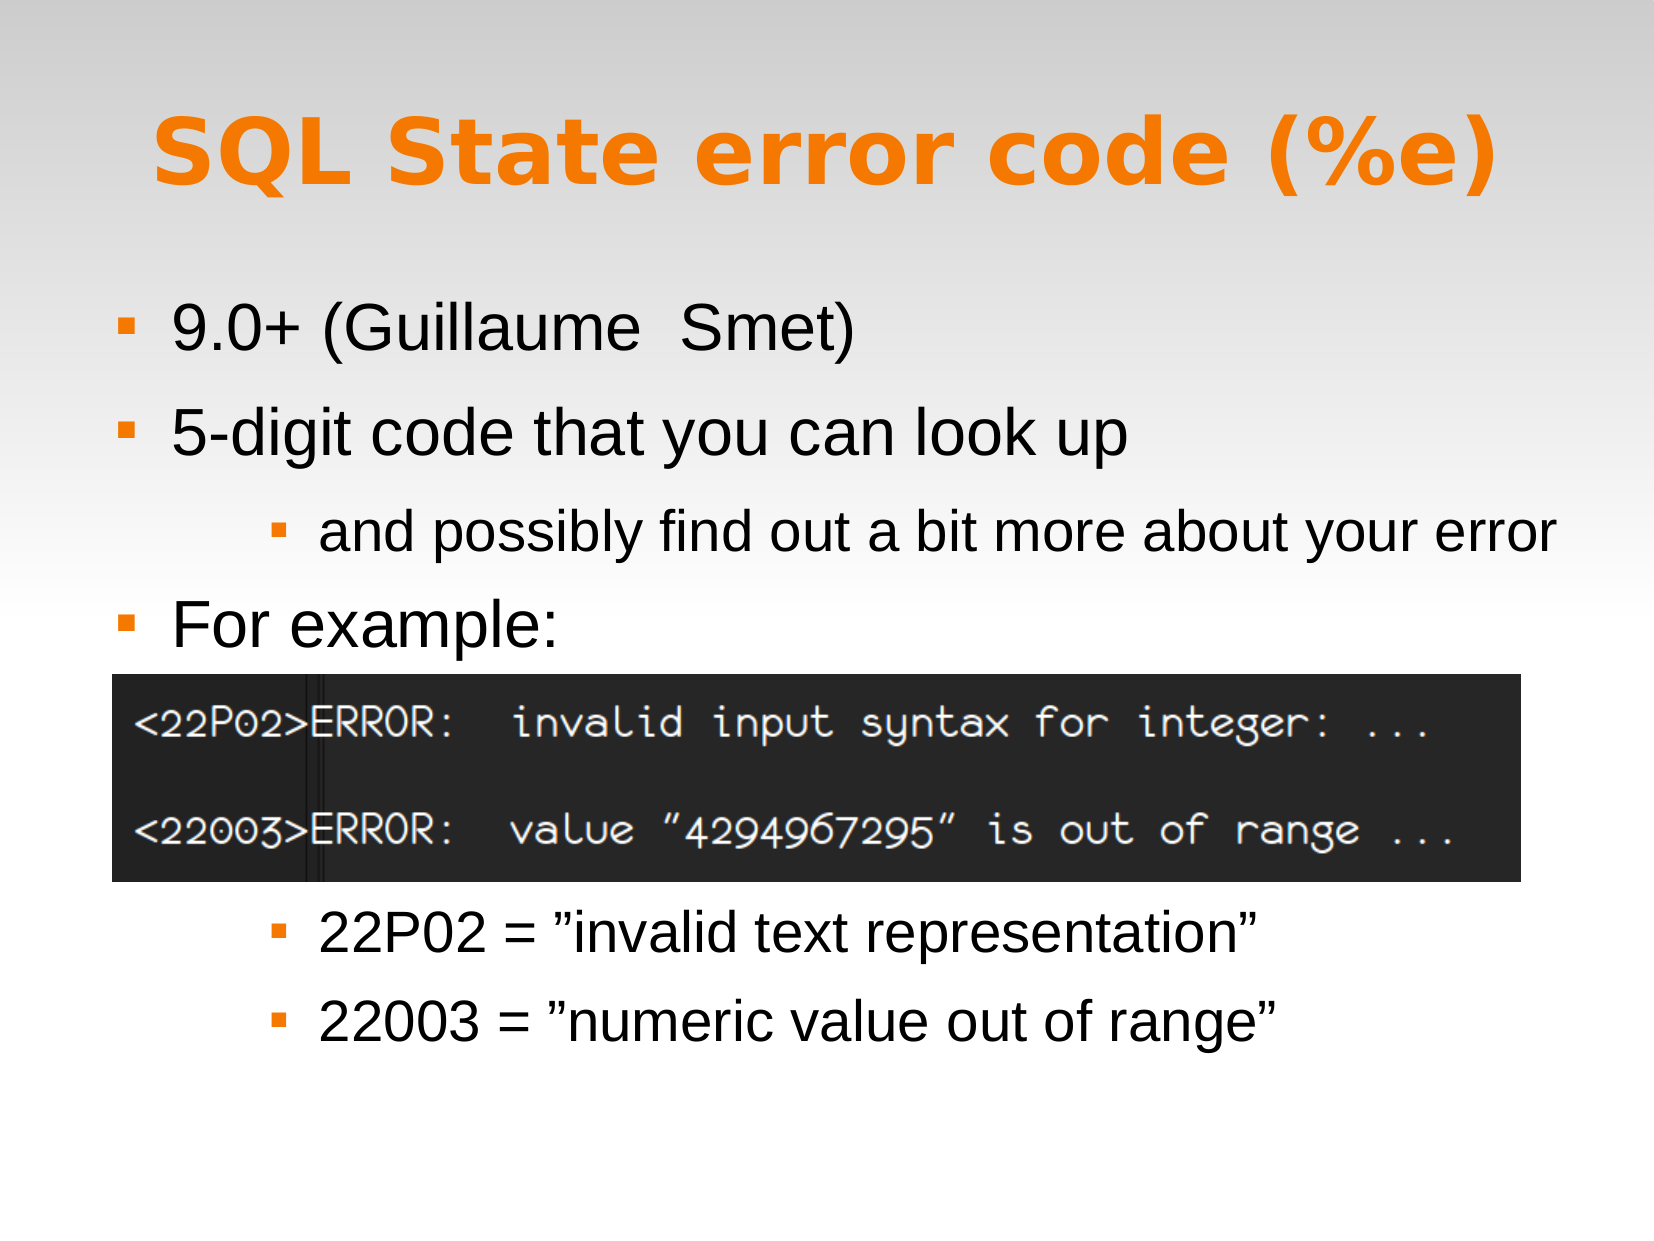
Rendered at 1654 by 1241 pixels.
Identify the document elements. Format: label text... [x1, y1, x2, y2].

list 9.0+ (Guillaume Smet) 5-digit code that you can look up and possibly find out a bit more about your error For example: 22P02 = ”invalid text representation” 22003 = ”numeric value out of range” [82, 290, 1571, 1094]
title SQL State error code (%e) [82, 49, 1571, 257]
picture [112, 674, 1521, 882]
